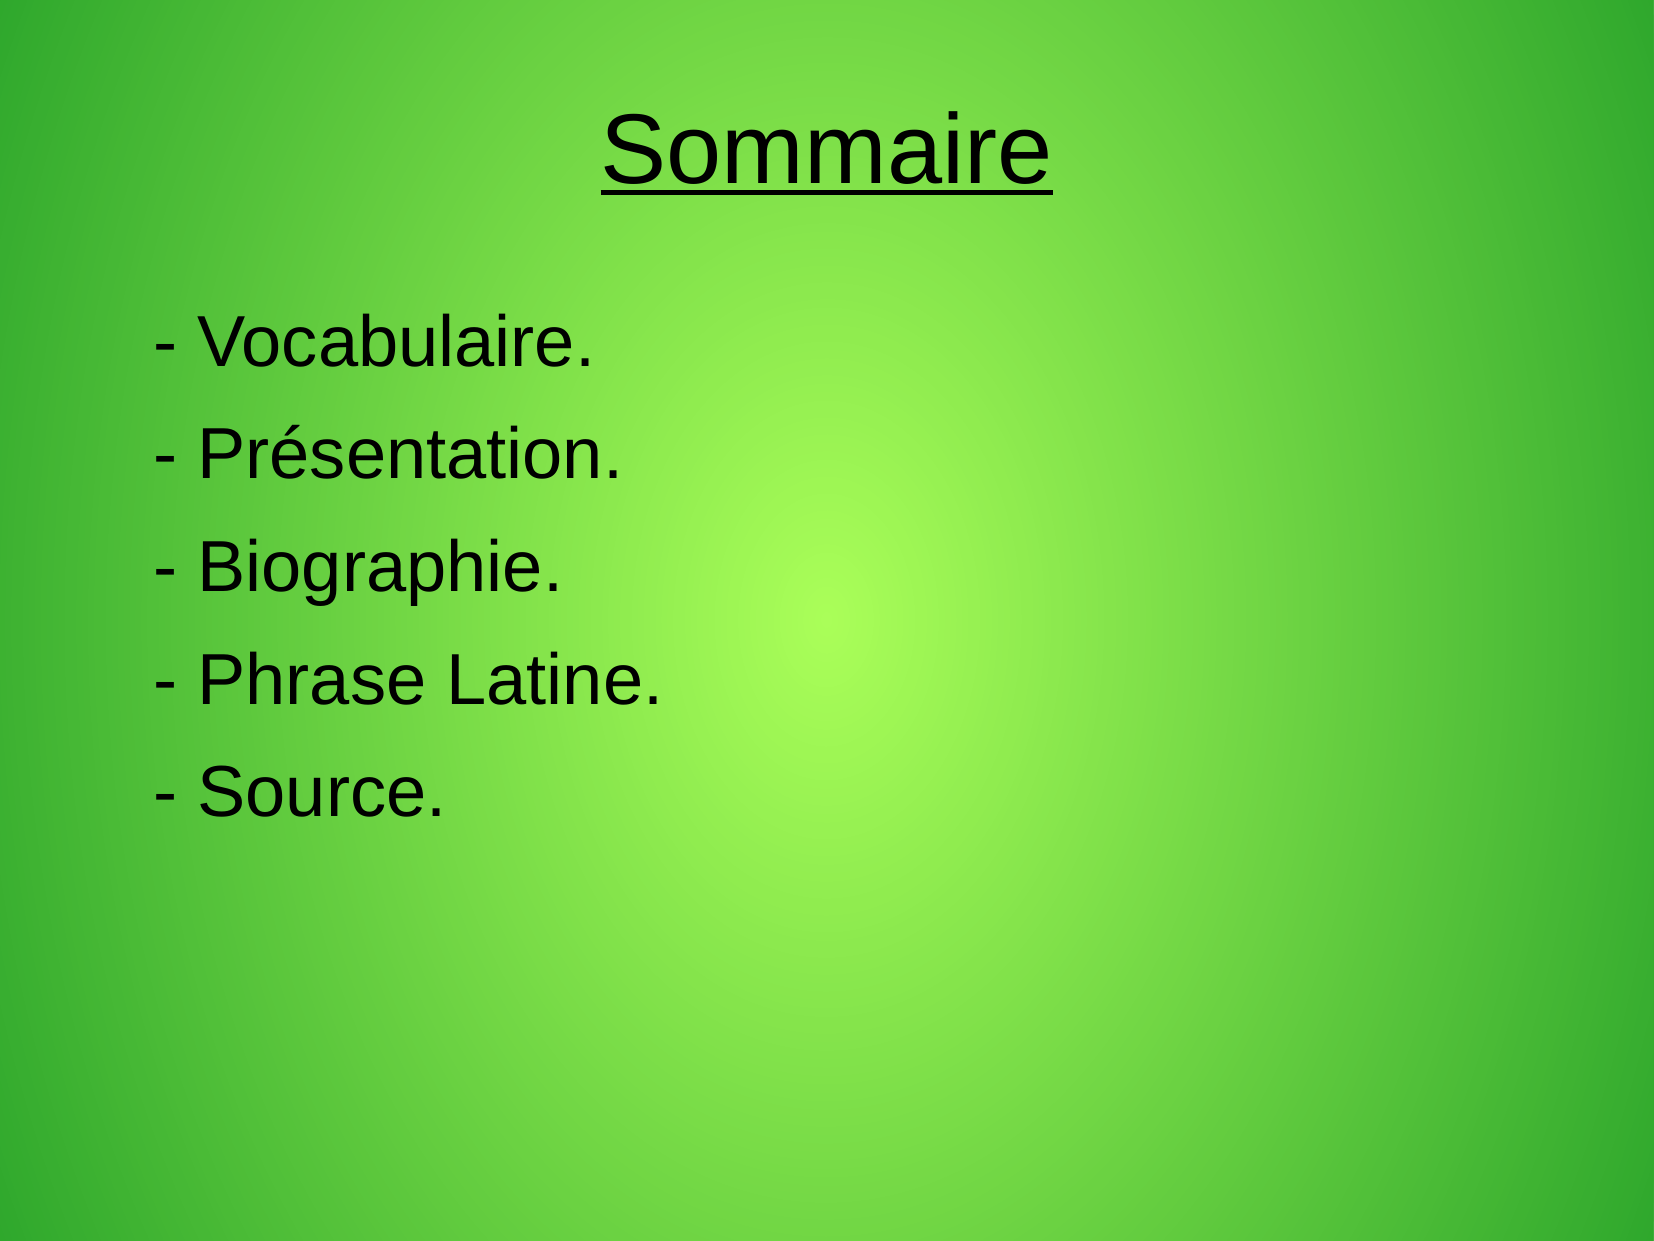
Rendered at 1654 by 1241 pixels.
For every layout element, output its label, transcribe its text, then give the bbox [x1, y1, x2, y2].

list - Vocabulaire. - Présentation. - Biographie. - Phrase Latine. - Source. [82, 301, 1571, 1021]
title Sommaire [82, 47, 1571, 252]
